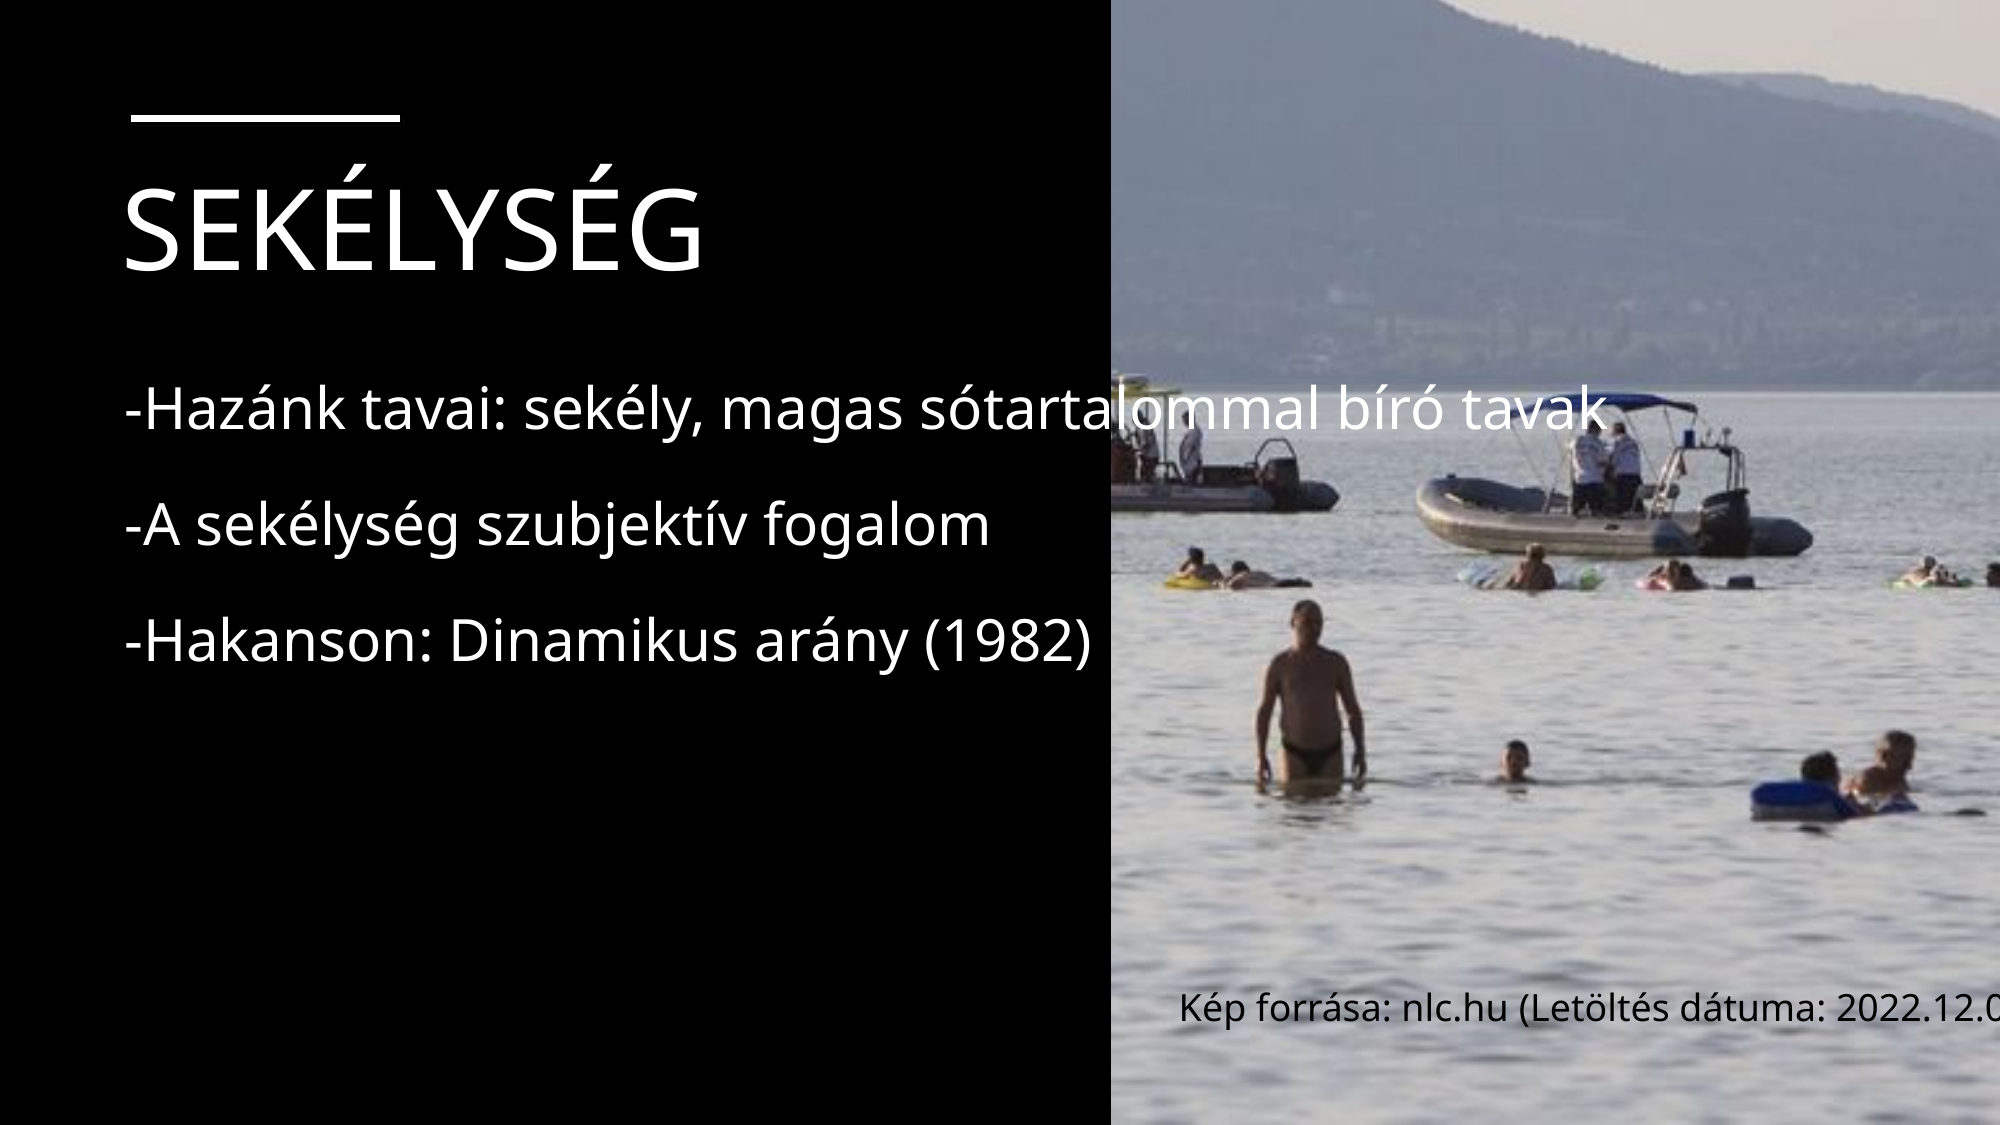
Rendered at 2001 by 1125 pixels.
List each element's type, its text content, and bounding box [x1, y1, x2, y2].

text_box Kép forrása: nlc.hu (Letöltés dátuma: 2022.12.06) [1163, 976, 2000, 1037]
title Sekélység [106, 143, 938, 717]
subtitle -Hazánk tavai: sekély, magas sótartalommal bíró tavak -A sekélység szubjektív fogalom -Hakanson: Dinamikus arány (1982) [109, 343, 1860, 1007]
picture [1111, 0, 2000, 976]
text_box [0, 0, 1111, 1125]
picture [1111, 1007, 2000, 1125]
